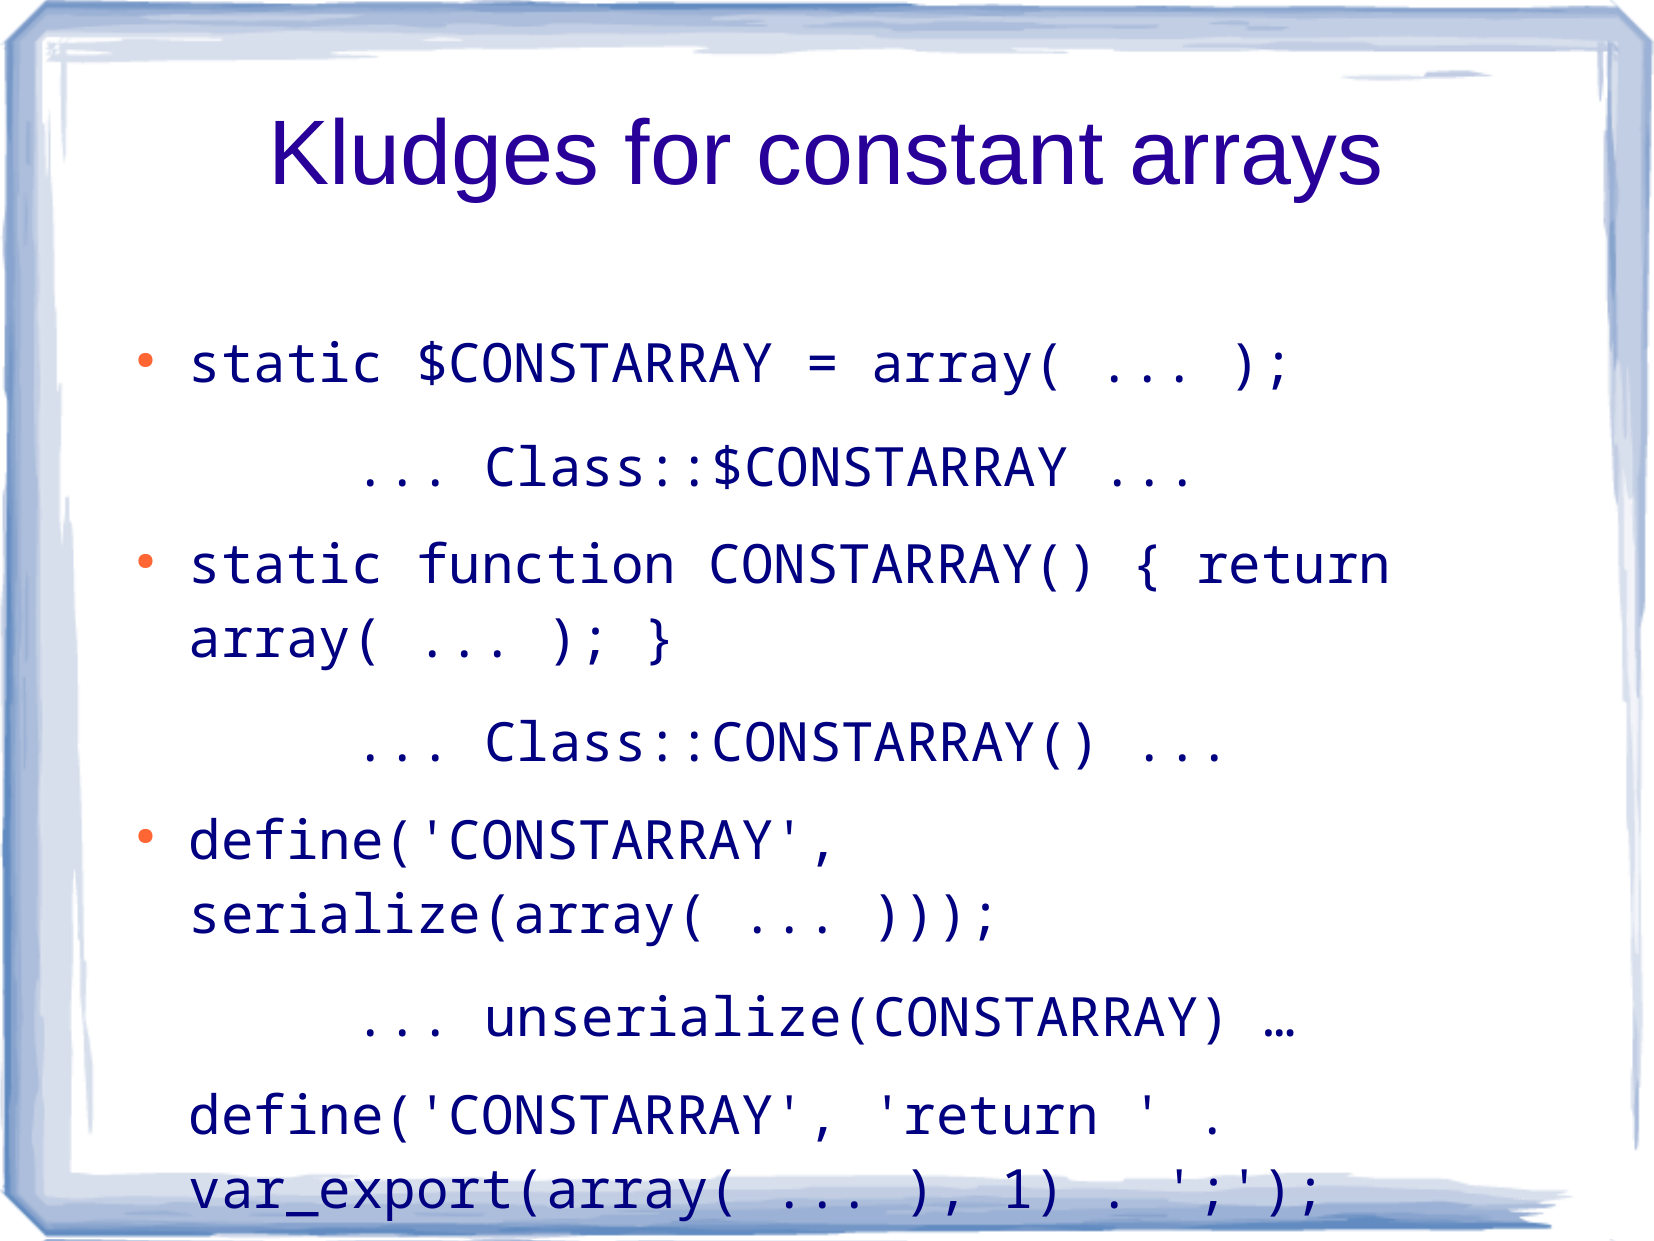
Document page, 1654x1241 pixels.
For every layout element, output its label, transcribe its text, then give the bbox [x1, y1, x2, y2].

list static $CONSTARRAY = array( ... ); ... Class::$CONSTARRAY ... static function CONSTARRAY() { return array( ... ); } ... Class::CONSTARRAY() ... define('CONSTARRAY', serialize(array( ... ))); ... unserialize(CONSTARRAY) … define('CONSTARRAY', 'return ' . var_export(array( ... ), 1) . ';'); ... eval(CONSTARRAY) ... [118, 324, 1571, 1144]
title Kludges for constant arrays [82, 49, 1571, 257]
picture [0, 0, 1654, 1241]
